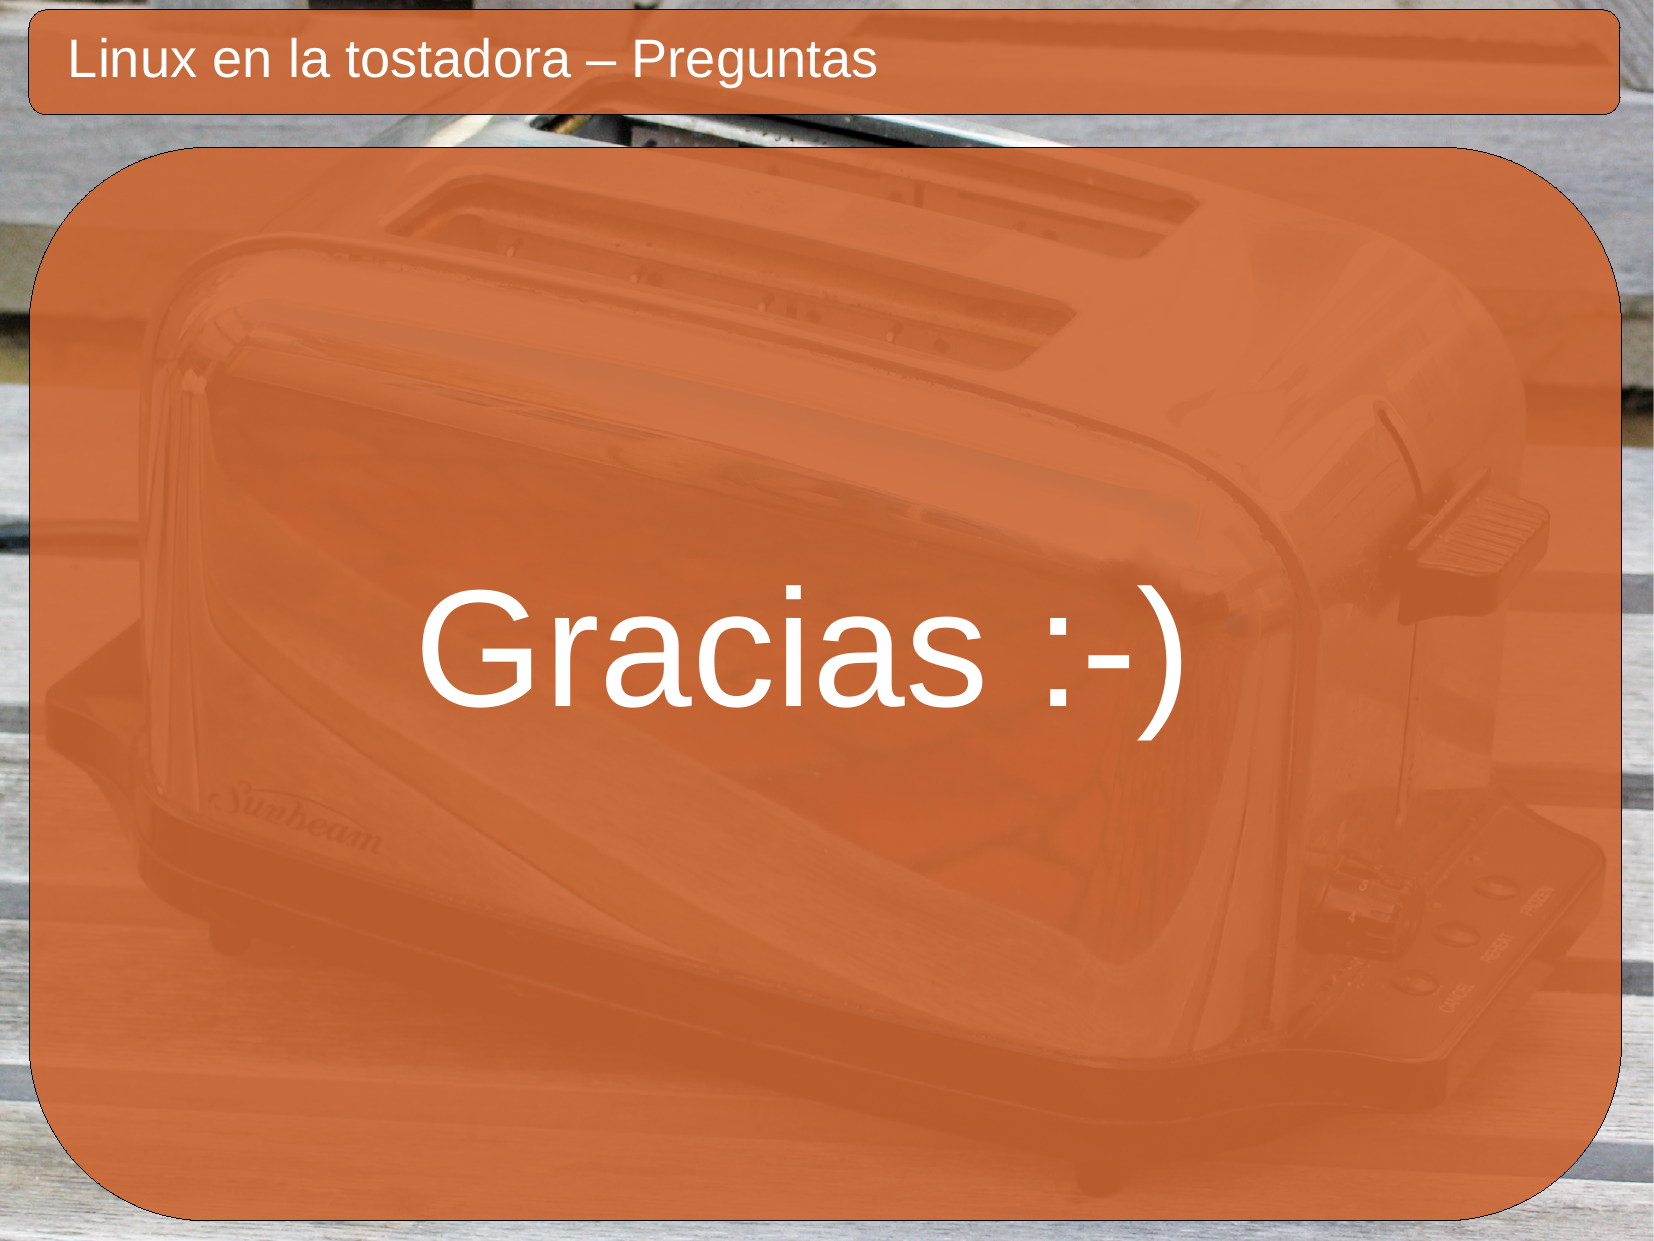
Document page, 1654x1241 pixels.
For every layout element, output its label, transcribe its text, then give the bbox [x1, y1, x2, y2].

picture [0, 0, 1654, 1241]
text_box [28, 9, 1621, 115]
text_box Gracias :-) [62, 548, 1546, 815]
text_box [29, 147, 1622, 1221]
text_box Linux en la tostadora – Preguntas [53, 20, 1572, 97]
